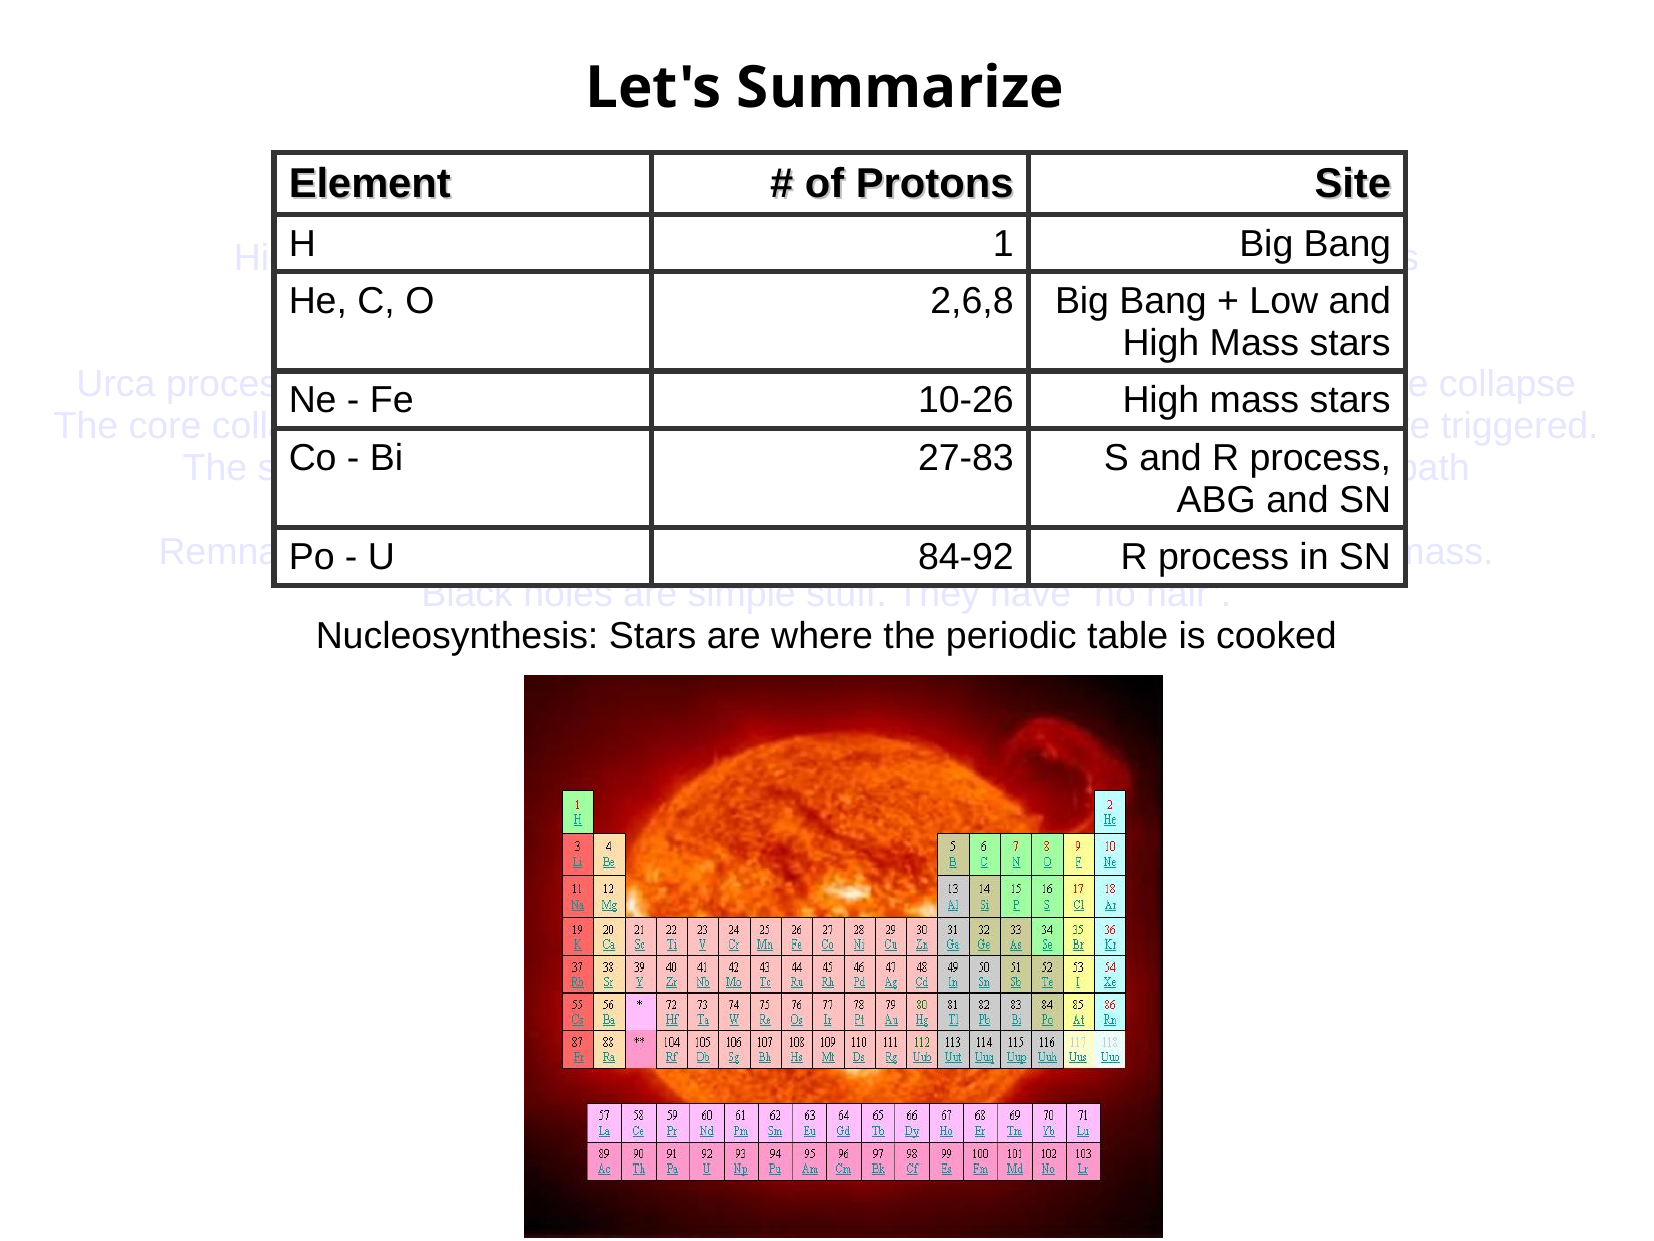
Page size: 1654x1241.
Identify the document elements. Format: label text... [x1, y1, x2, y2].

table_header # of Protons [654, 155, 1026, 212]
table_header Site [1031, 155, 1403, 212]
table_cell 84-92 [654, 530, 1026, 583]
table_cell S and R process, ABG and SN [1031, 431, 1403, 525]
table_cell R process in SN [1031, 530, 1403, 583]
table_cell Big Bang [1031, 217, 1403, 269]
table_cell Ne - Fe [277, 374, 649, 426]
table_cell 2,6,8 [654, 274, 1026, 368]
table_cell Po - U [277, 530, 649, 583]
text_box Let's Summarize [262, 37, 1388, 134]
table_cell Big Bang + Low and High Mass stars [1031, 274, 1403, 368]
table_cell 1 [654, 217, 1026, 269]
table_cell High mass stars [1031, 374, 1403, 426]
table_cell Co - Bi [277, 431, 649, 525]
table_cell 27-83 [654, 431, 1026, 525]
table_cell He, C, O [277, 274, 649, 368]
table_header Element [277, 155, 649, 212]
table_cell 10-26 [654, 374, 1026, 426]
picture [524, 675, 1163, 1238]
text_box Stellar evolution summary Higher mass stars develop onion-like structure of nuclear burning shells Iron is a dead end. Fusion beyond it consumes energy. The Iron core collapses and undergoes neutronization. Urca process produce a flood of neutrinos, that carry energy away and hasten the collapse The core collapses to nuclear densities, overshoots and bounces back. Shockwave triggered. The shockwave travels outwards, deflagrating nuclear reactions along its path A few hours later, the shockwave reaches the surface. Boom!! Remnant is either a pulsar (neutron star) or a black hole, depending of the mass. Black holes are simple stuff. They have “no hair”. Nucleosynthesis: Stars are where the periodic table is cooked [0, 187, 1653, 707]
table_cell H [277, 217, 649, 269]
